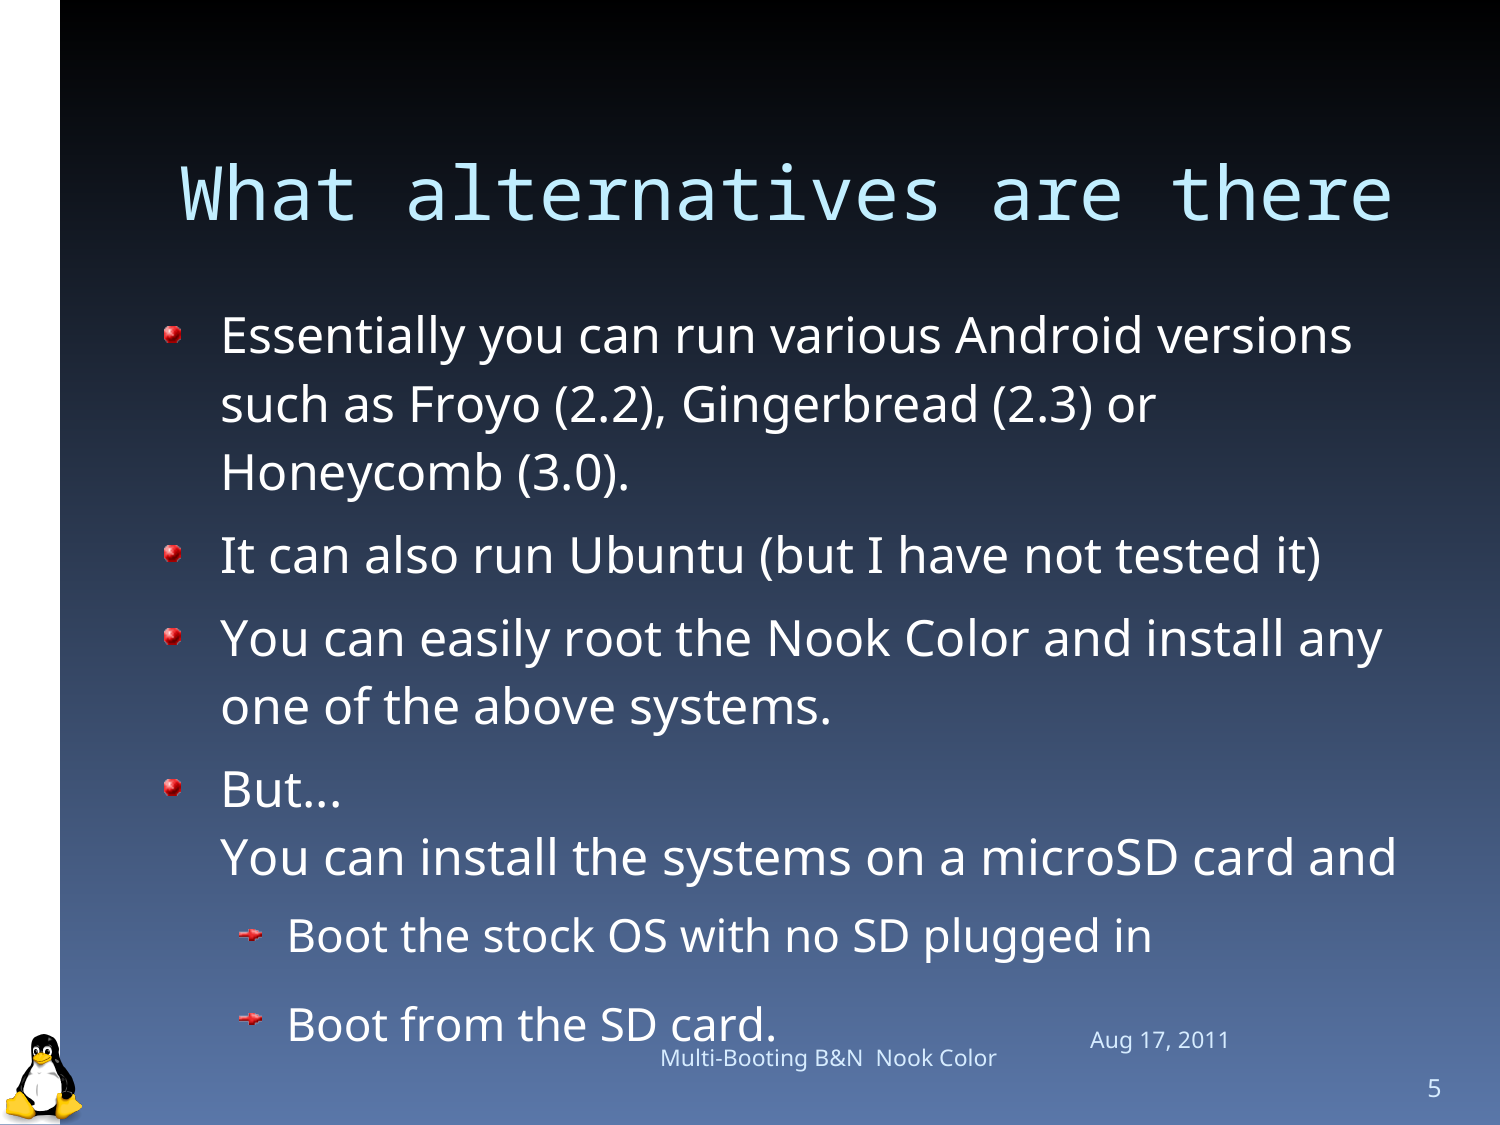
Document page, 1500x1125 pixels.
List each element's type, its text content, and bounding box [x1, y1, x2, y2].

title What alternatives are there [149, 91, 1425, 292]
list Essentially you can run various Android versions such as Froyo (2.2), Gingerbread (2.3) or Honeycomb (3.0). It can also run Ubuntu (but I have not tested it) You can easily root the Nook Color and install any one of the above systems. But... You can install the systems on a microSD card and Boot the stock OS with no SD plugged in Boot from the SD card. [149, 292, 1425, 1052]
picture [0, 1034, 82, 1125]
